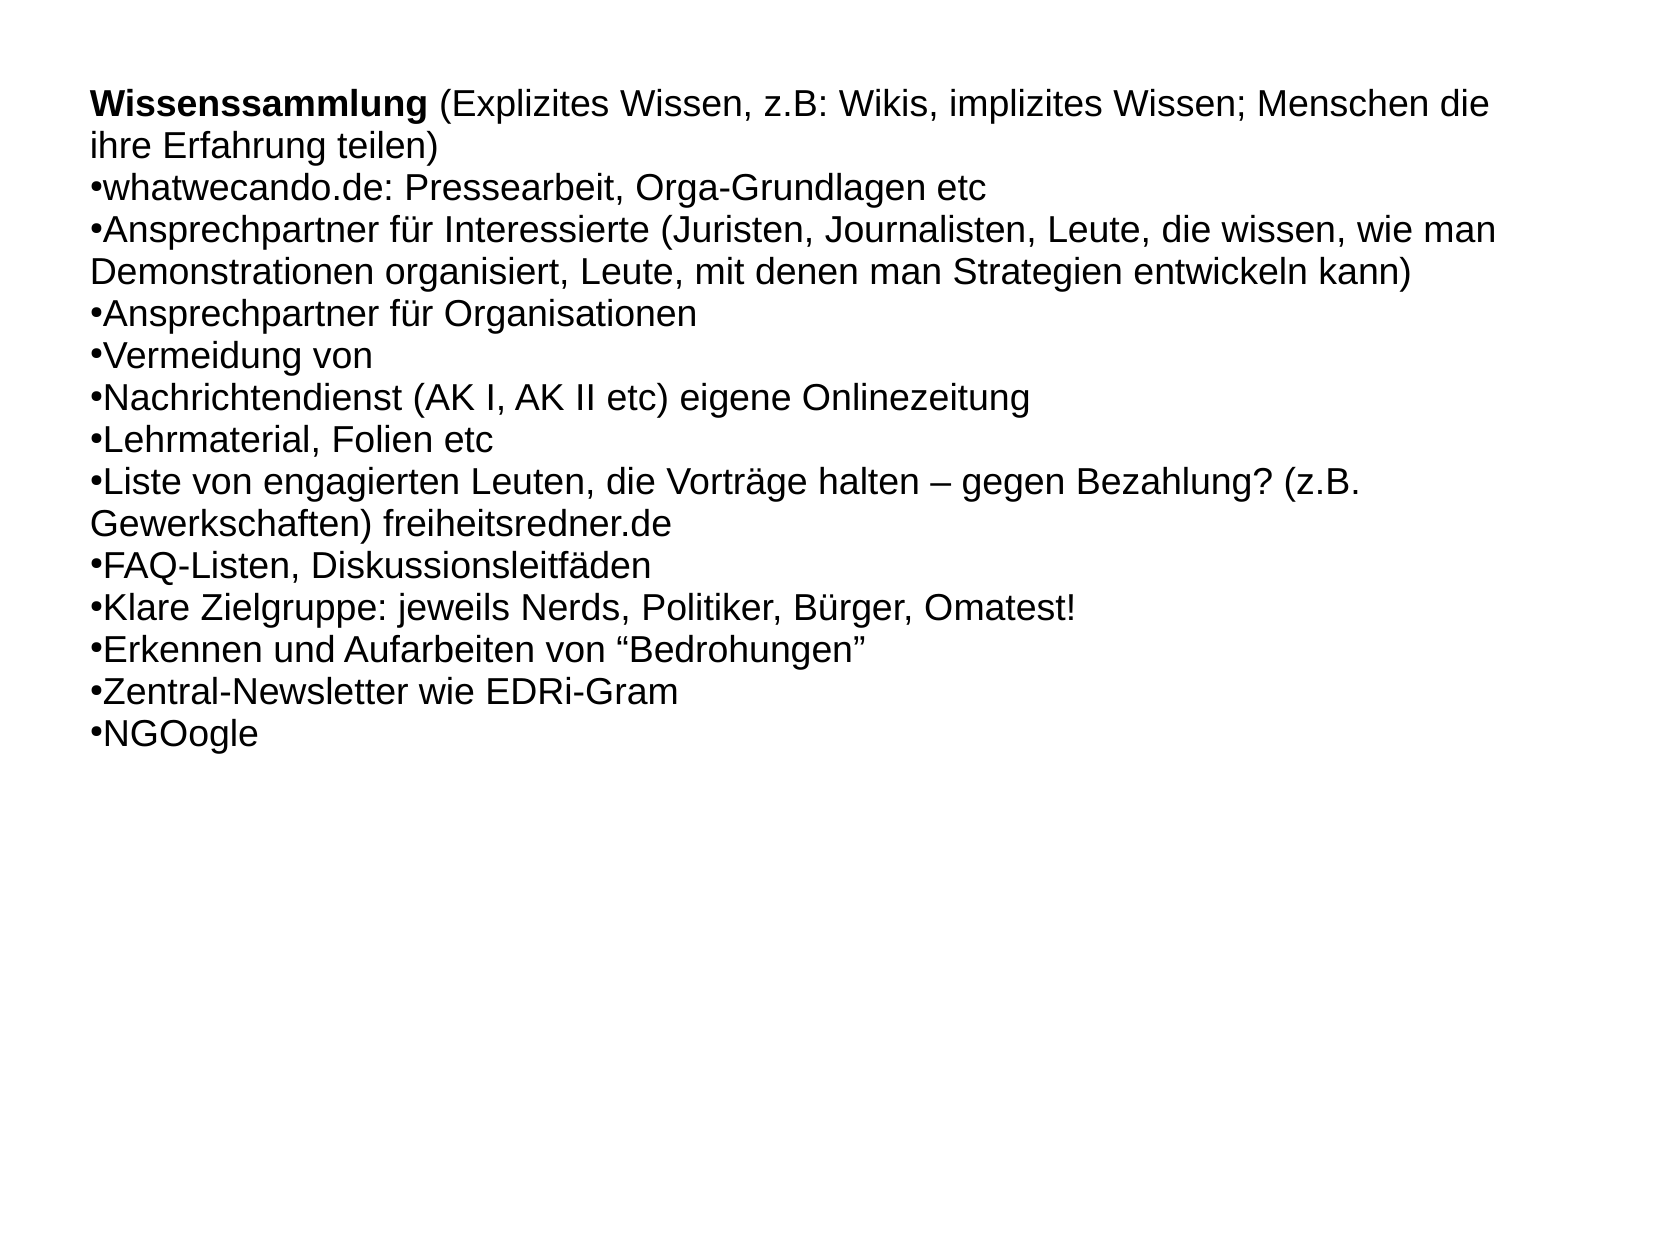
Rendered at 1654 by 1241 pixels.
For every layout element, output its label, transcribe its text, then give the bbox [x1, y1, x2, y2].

text_box Wissenssammlung (Explizites Wissen, z.B: Wikis, implizites Wissen; Menschen die ihre Erfahrung teilen) whatwecando.de: Pressearbeit, Orga-Grundlagen etc Ansprechpartner für Interessierte (Juristen, Journalisten, Leute, die wissen, wie man Demonstrationen organisiert, Leute, mit denen man Strategien entwickeln kann) Ansprechpartner für Organisationen Vermeidung von Nachrichtendienst (AK I, AK II etc) eigene Onlinezeitung Lehrmaterial, Folien etc Liste von engagierten Leuten, die Vorträge halten – gegen Bezahlung? (z.B. Gewerkschaften) freiheitsredner.de FAQ-Listen, Diskussionsleitfäden Klare Zielgruppe: jeweils Nerds, Politiker, Bürger, Omatest! Erkennen und Aufarbeiten von “Bedrohungen” Zentral-Newsletter wie EDRi-Gram NGOogle [75, 75, 1538, 762]
